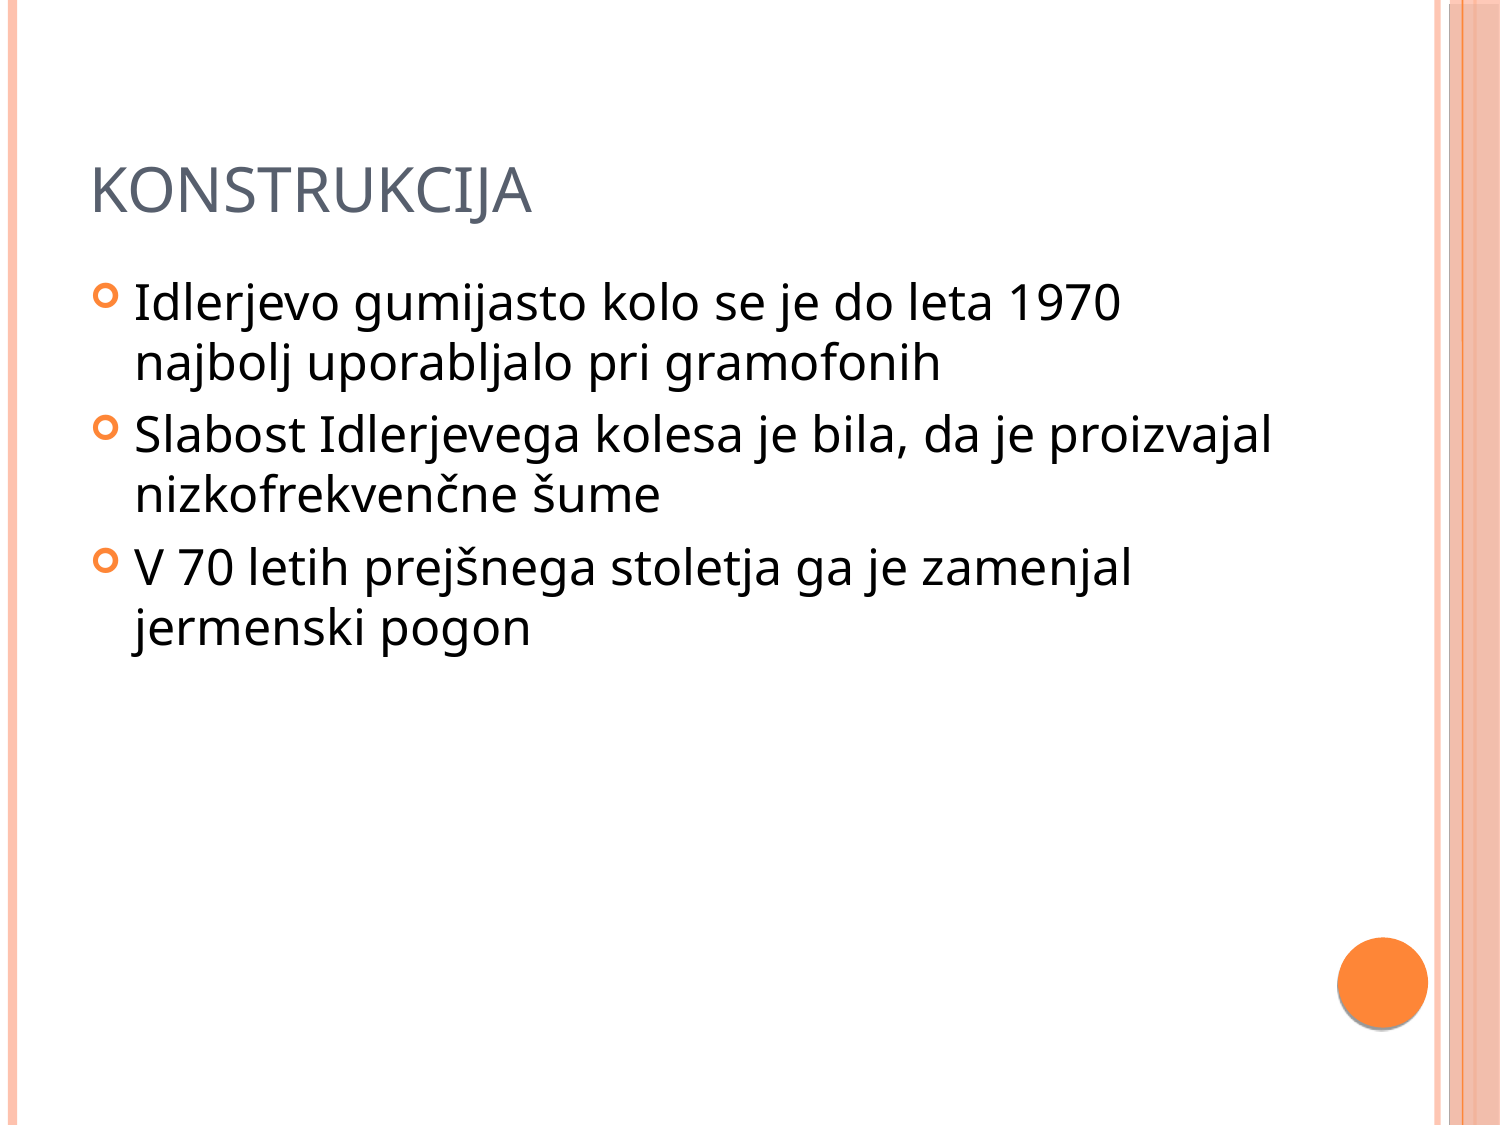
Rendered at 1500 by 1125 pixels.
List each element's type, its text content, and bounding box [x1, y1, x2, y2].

title Konstrukcija [75, 45, 1300, 233]
list Idlerjevo gumijasto kolo se je do leta 1970 najbolj uporabljalo pri gramofonih Slabost Idlerjevega kolesa je bila, da je proizvajal nizkofrekvenčne šume V 70 letih prejšnega stoletja ga je zamenjal jermenski pogon [75, 262, 1300, 1062]
